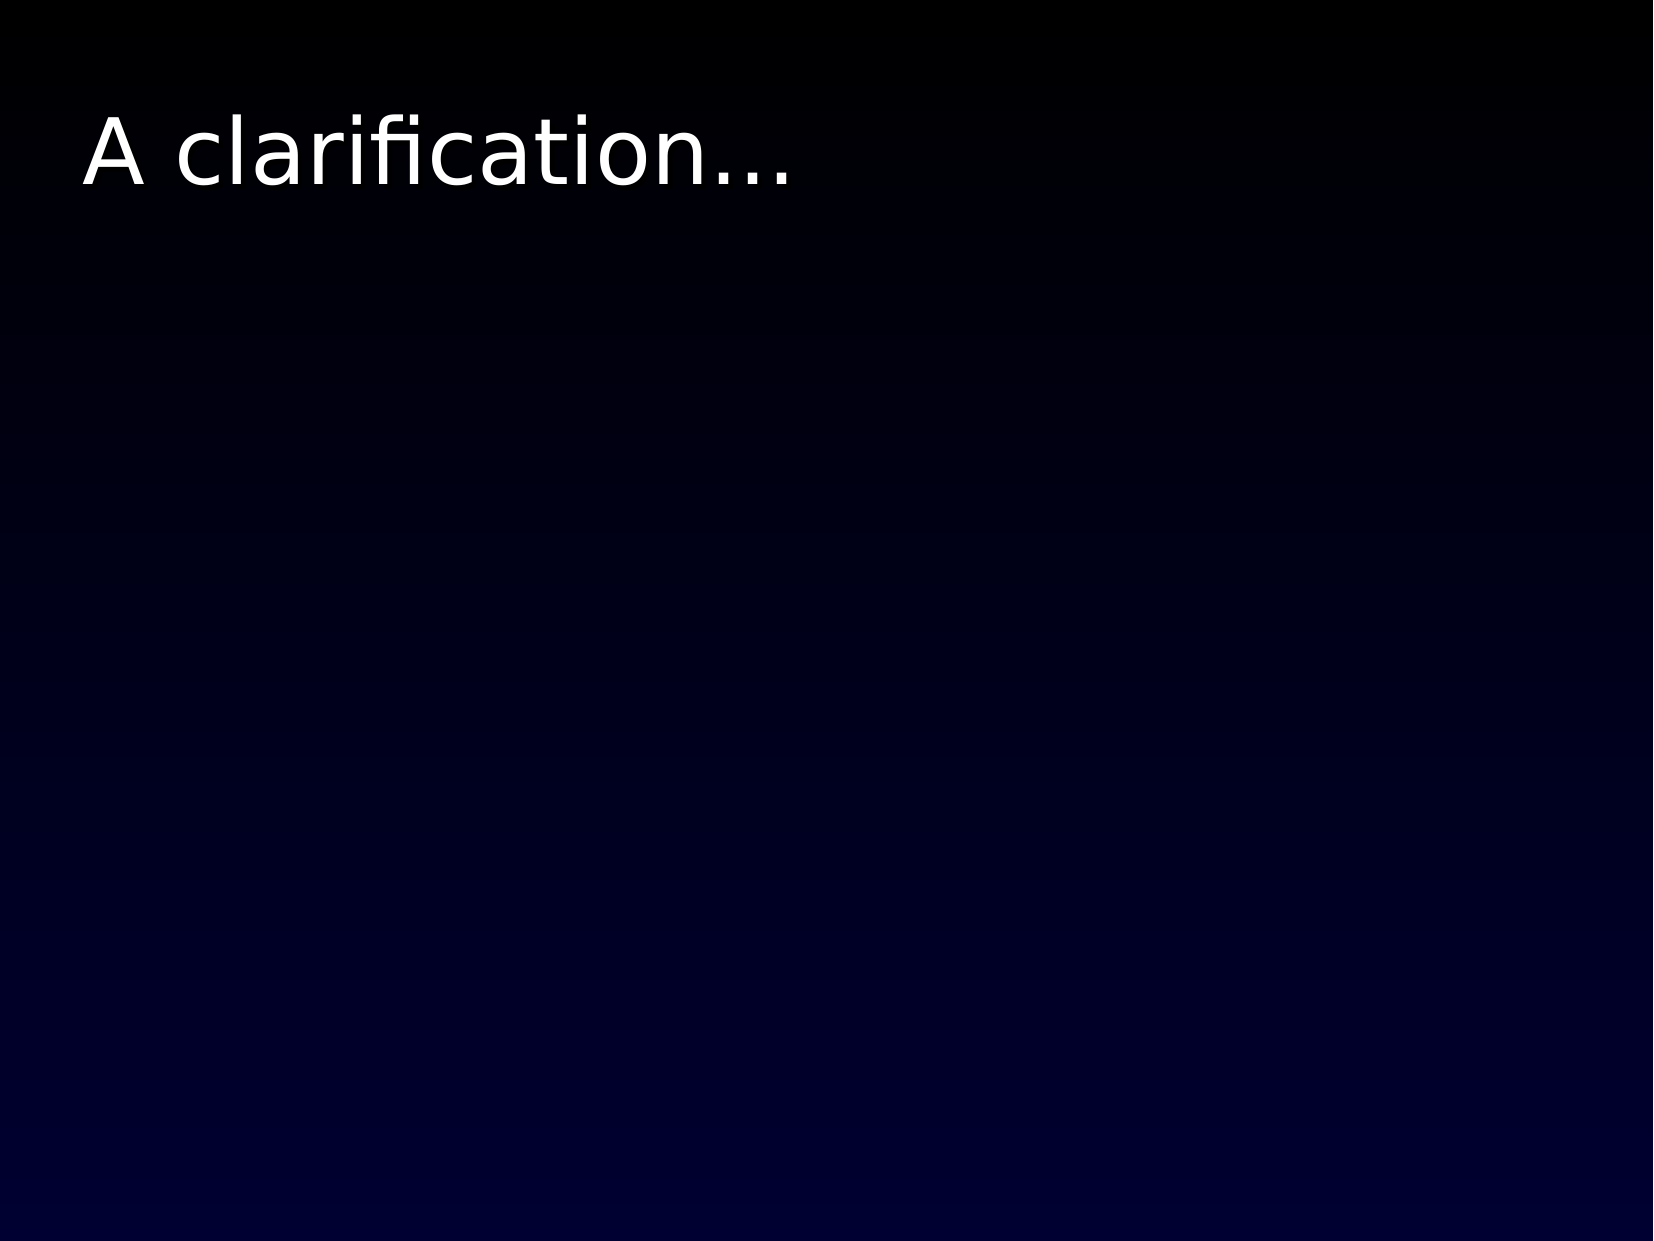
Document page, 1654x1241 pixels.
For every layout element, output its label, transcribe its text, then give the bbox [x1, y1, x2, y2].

title A clarification... [82, 49, 1571, 257]
